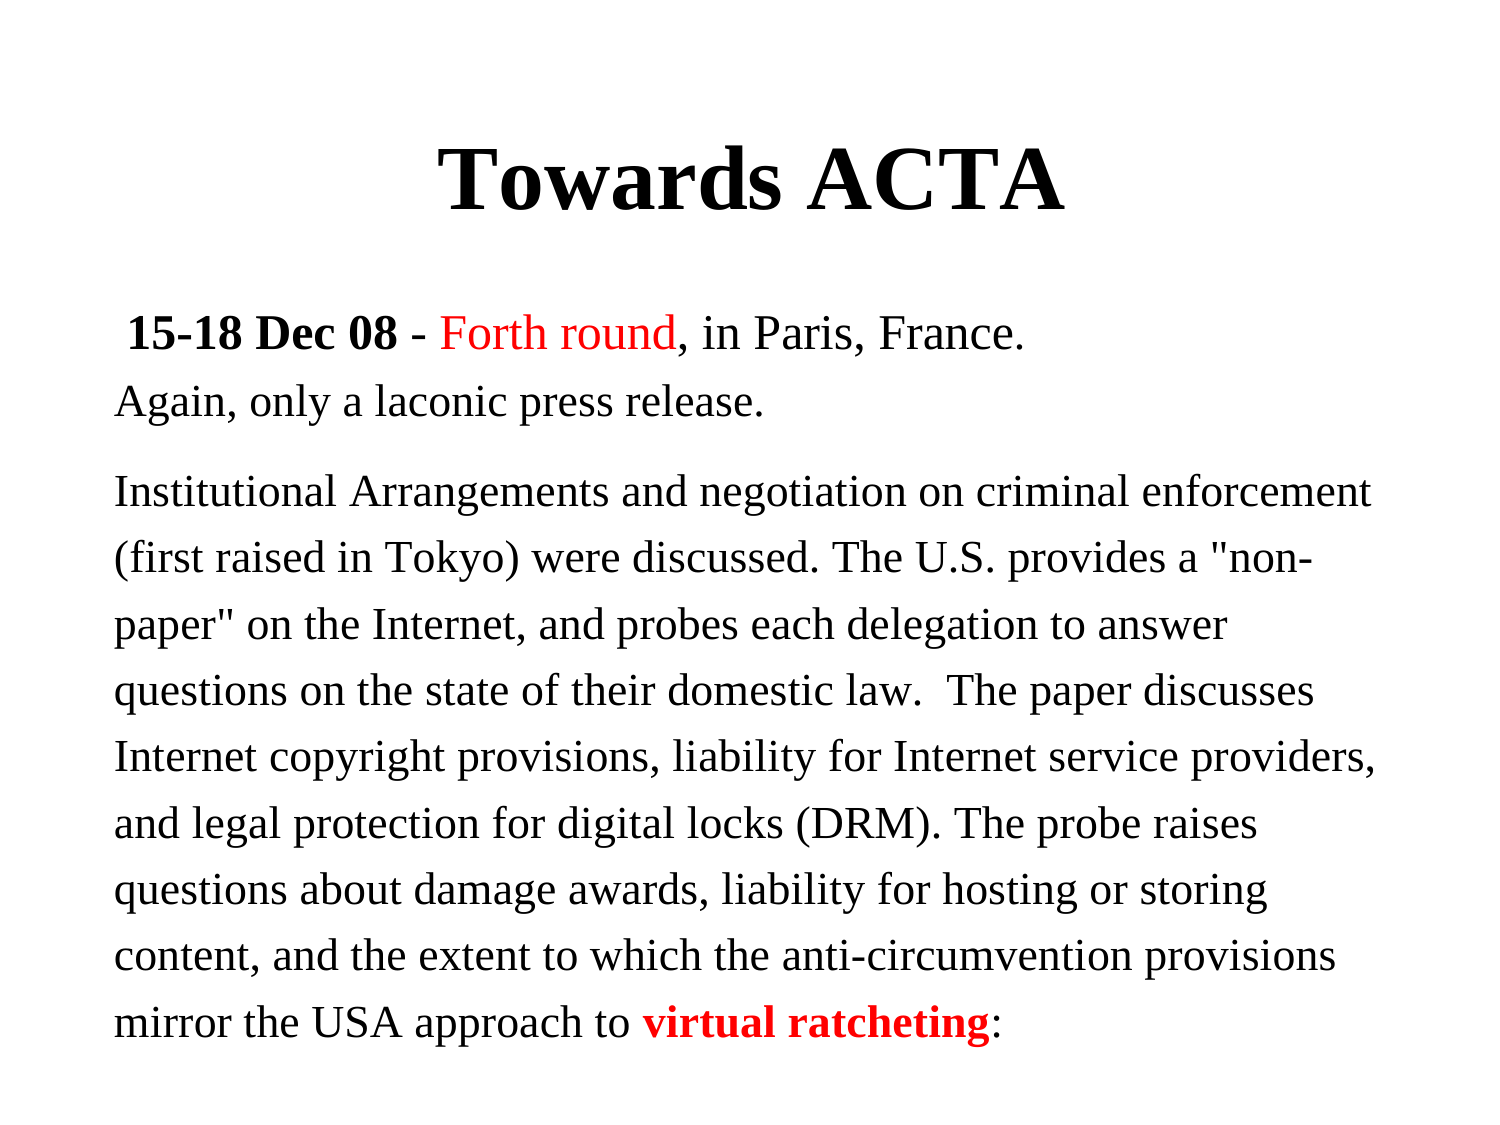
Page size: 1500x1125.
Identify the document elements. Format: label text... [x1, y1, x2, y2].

text_box 15-18 Dec 08 - Forth round, in Paris, France. Again, only a laconic press release. Institutional Arrangements and negotiation on criminal enforcement (first raised in Tokyo) were discussed. The U.S. provides a "non-paper" on the Internet, and probes each delegation to answer questions on the state of their domestic law. The paper discusses Internet copyright provisions, liability for Internet service providers, and legal protection for digital locks (DRM). The probe raises questions about damage awards, liability for hosting or storing content, and the extent to which the anti-circumvention provisions mirror the USA approach to virtual ratcheting: [98, 280, 1425, 1055]
title Towards ACTA [87, 52, 1416, 307]
